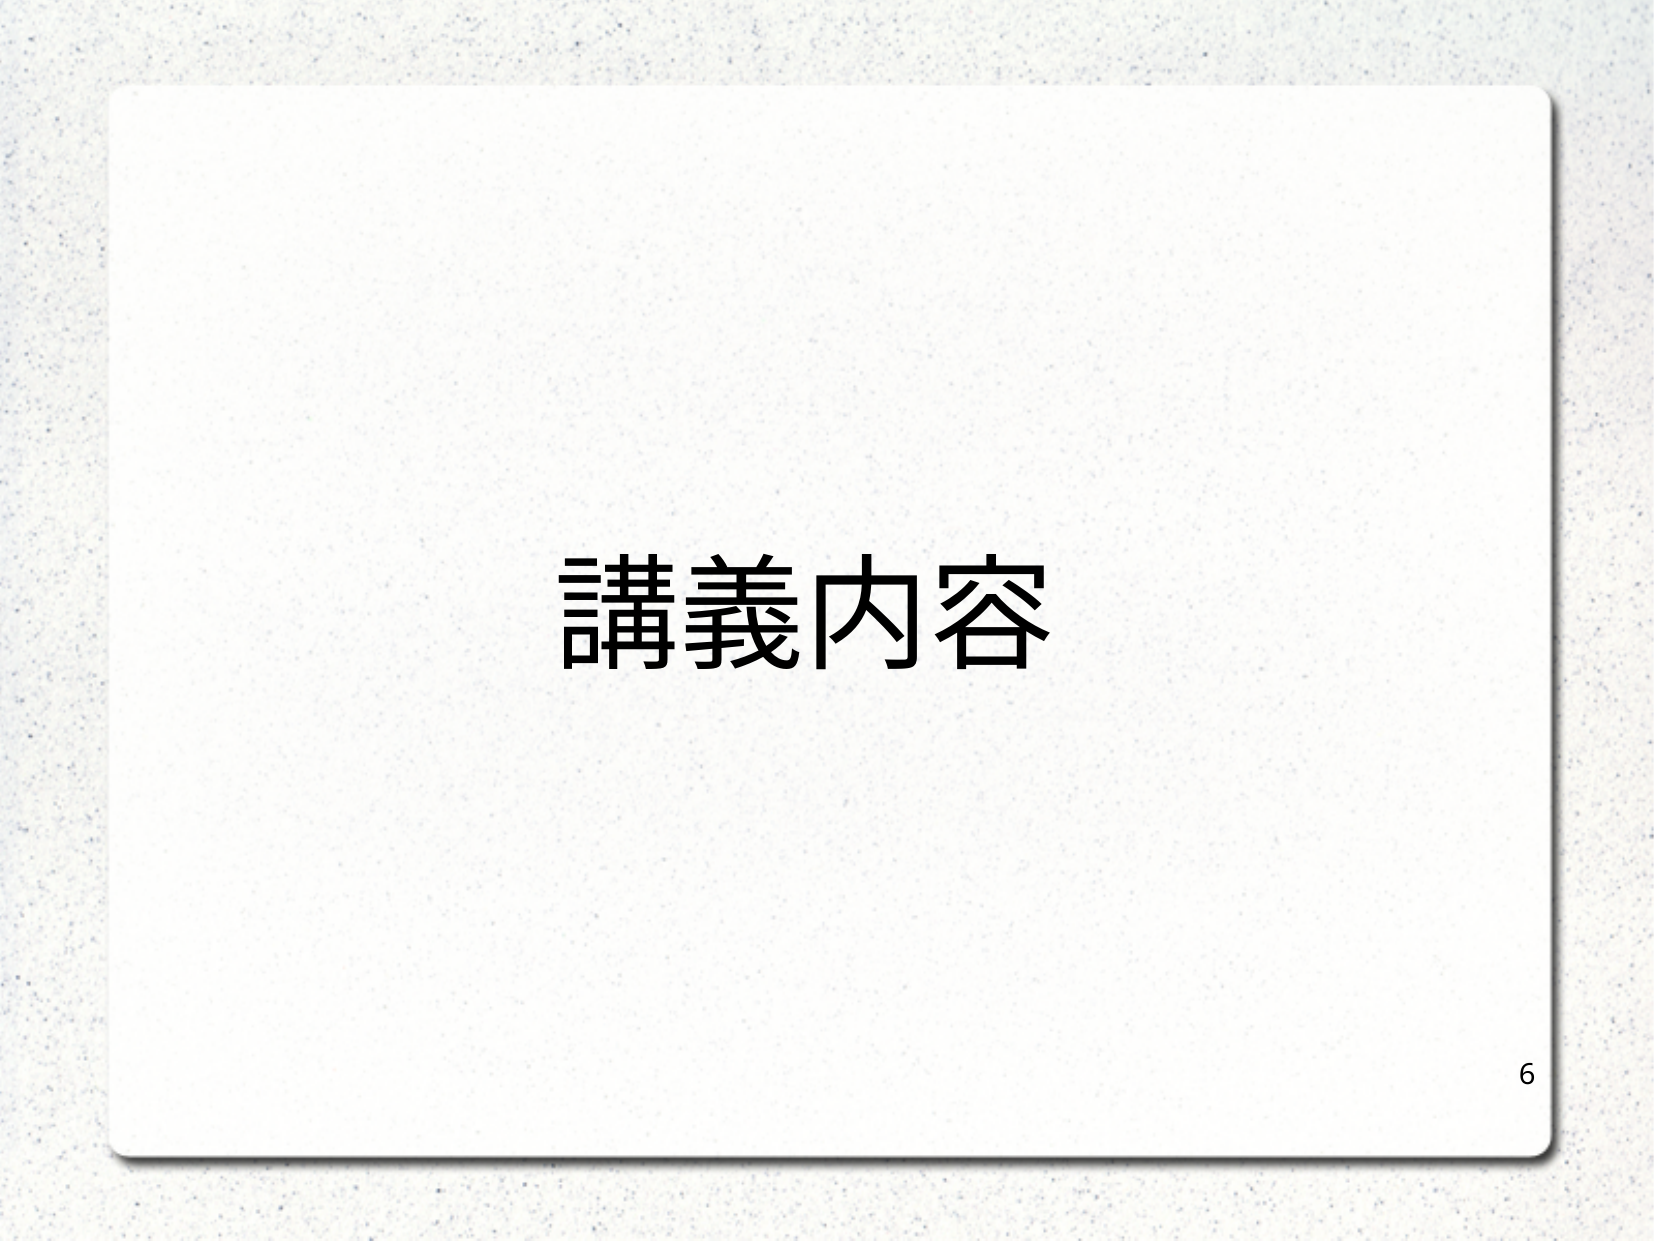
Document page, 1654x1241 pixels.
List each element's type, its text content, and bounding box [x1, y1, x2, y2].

picture [0, 0, 1654, 1241]
title 講義内容 [126, 488, 1335, 721]
